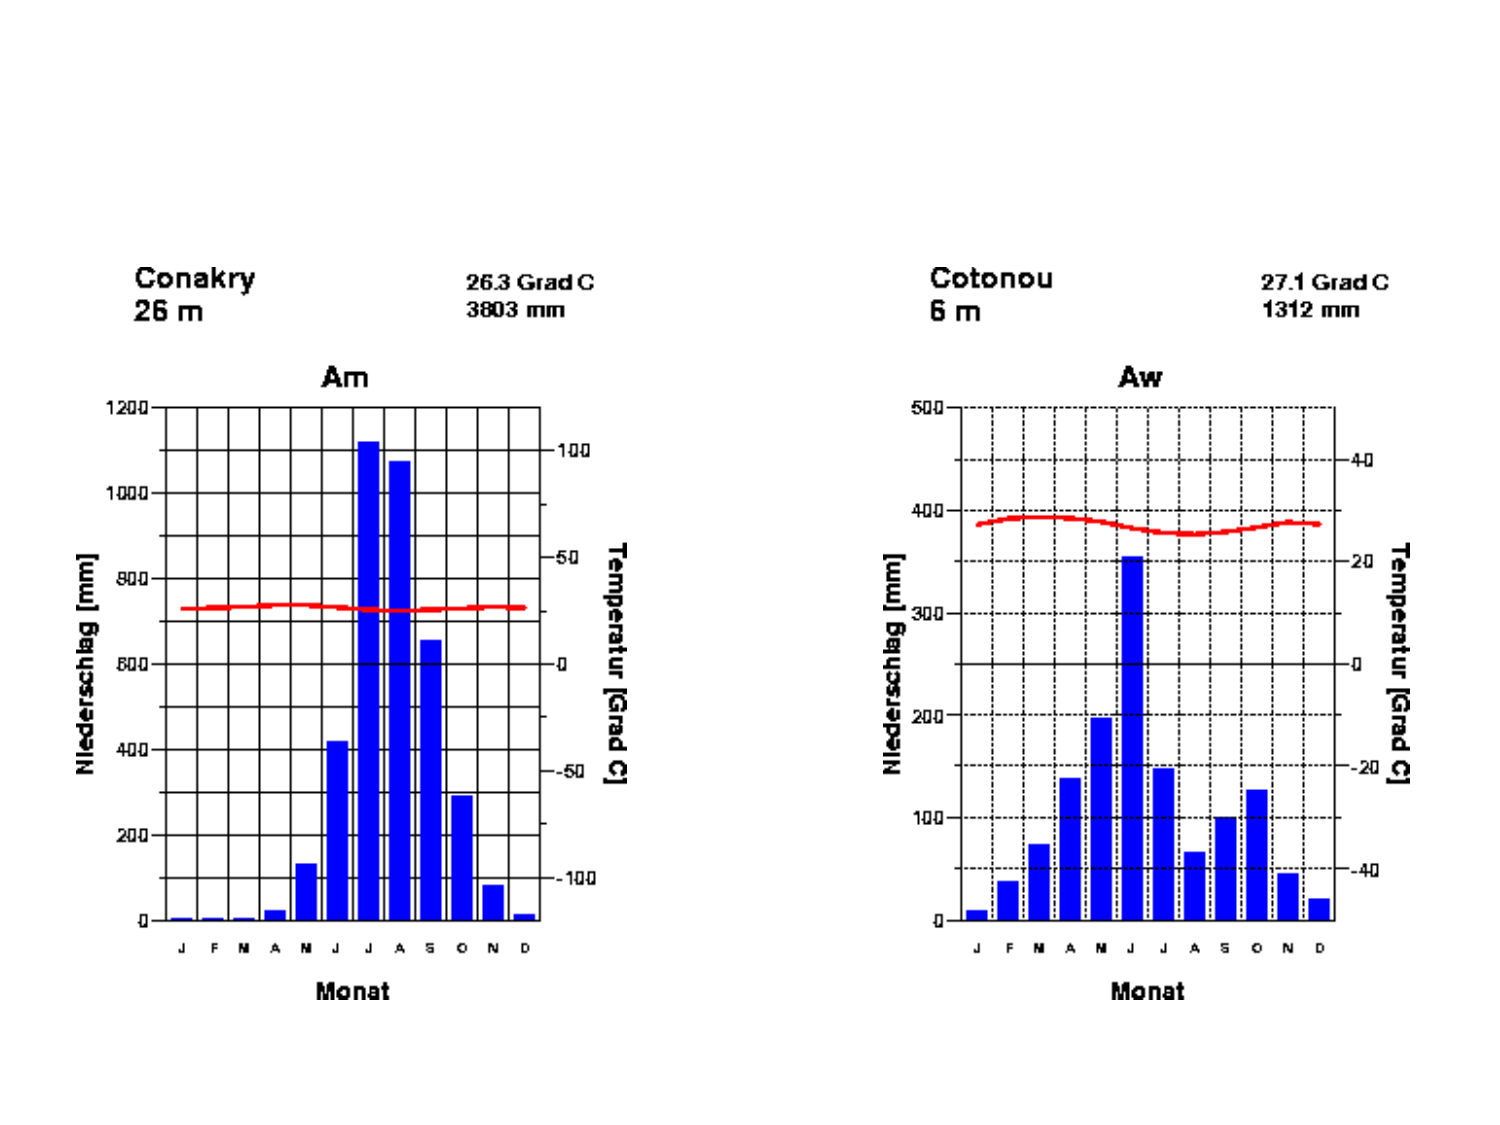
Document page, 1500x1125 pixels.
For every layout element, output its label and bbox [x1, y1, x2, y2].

picture [883, 267, 1410, 1000]
picture [76, 267, 627, 1000]
